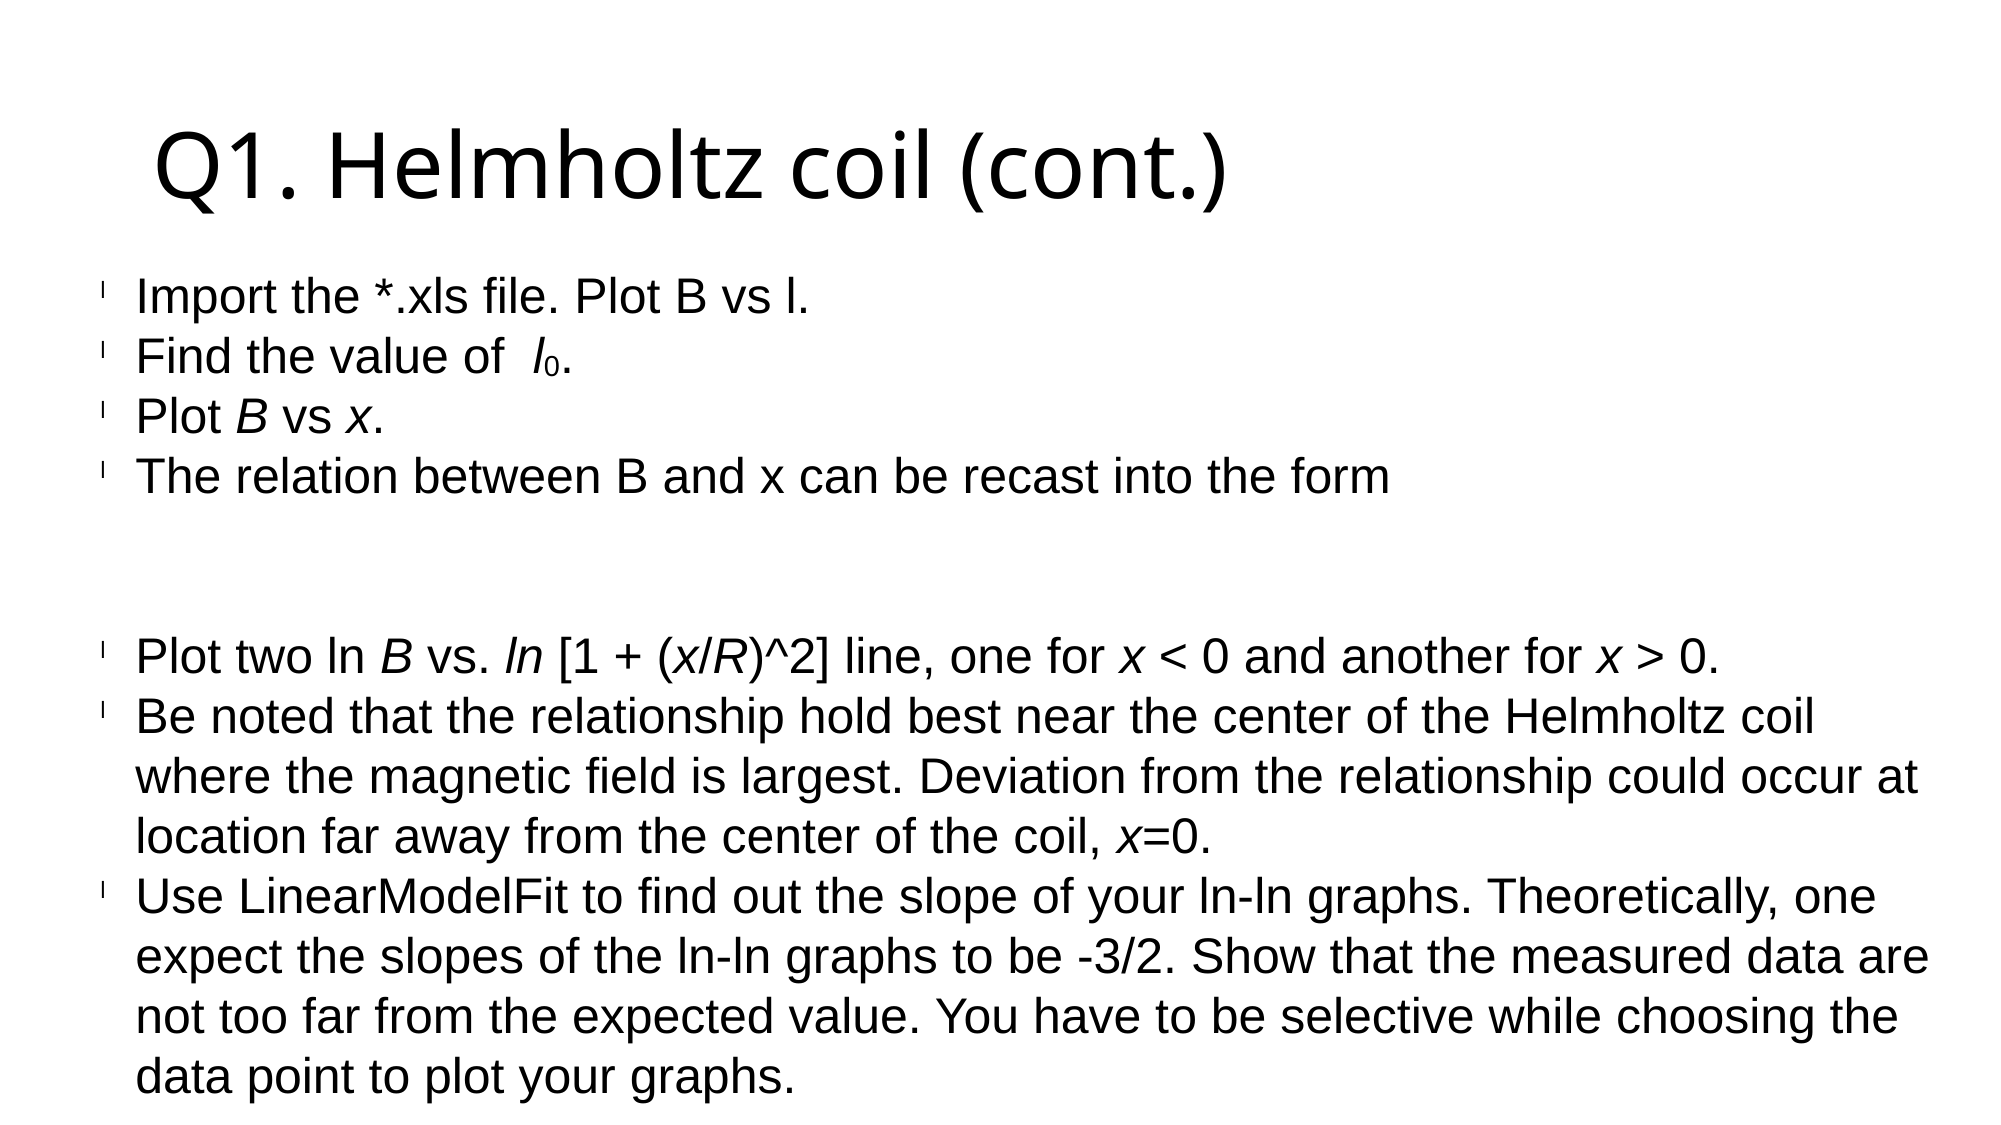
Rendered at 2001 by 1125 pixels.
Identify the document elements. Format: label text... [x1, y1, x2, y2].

text_box Import the *.xls file. Plot B vs l. Find the value of l0. Plot B vs x. The relation between B and x can be recast into the form Plot two ln B vs. ln [1 + (x/R)^2] line, one for x < 0 and another for x > 0. Be noted that the relationship hold best near the center of the Helmholtz coil where the magnetic field is largest. Deviation from the relationship could occur at location far away from the center of the coil, x=0. Use LinearModelFit to find out the slope of your ln-ln graphs. Theoretically, one expect the slopes of the ln-ln graphs to be -3/2. Show that the measured data are not too far from the expected value. You have to be selective while choosing the data point to plot your graphs. [99, 263, 1965, 1095]
text_box Q1. Helmholtz coil (cont.) [137, 59, 1863, 263]
